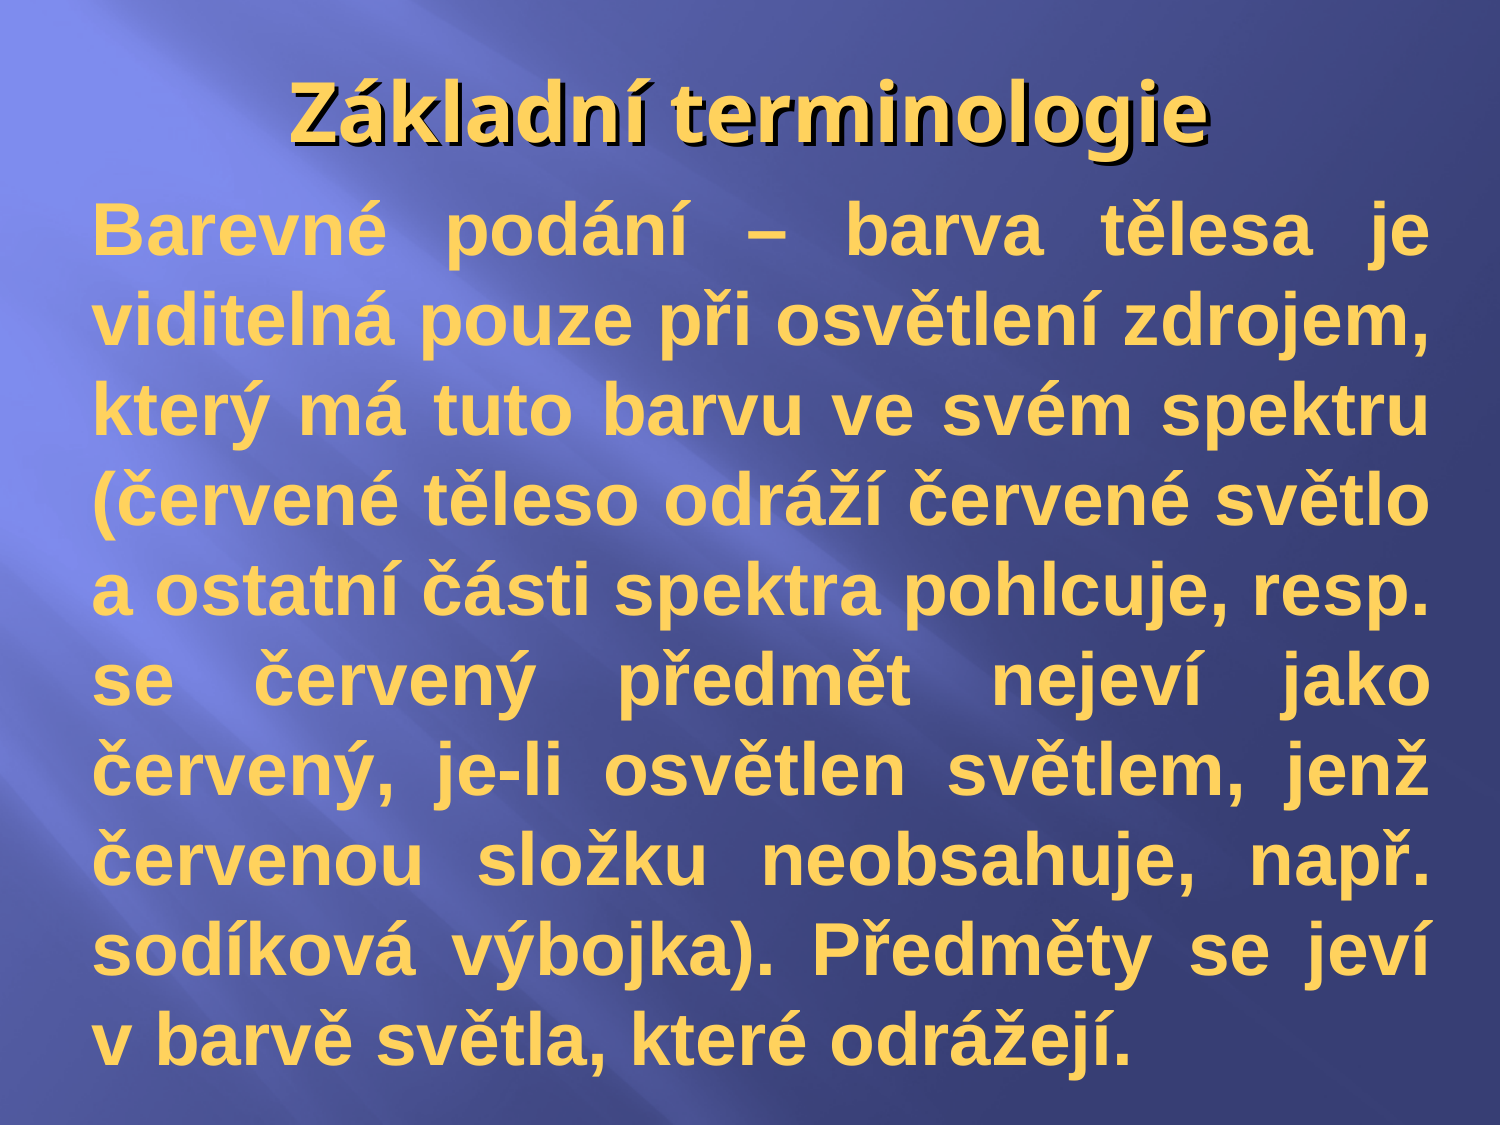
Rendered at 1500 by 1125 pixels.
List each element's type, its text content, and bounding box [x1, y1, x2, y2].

title Základní terminologie [75, 45, 1426, 173]
text_box Barevné podání – barva tělesa je viditelná pouze při osvětlení zdrojem, který má tuto barvu ve svém spektru (červené těleso odráží červené světlo a ostatní části spektra pohlcuje, resp. se červený předmět nejeví jako červený, je-li osvětlen světlem, jenž červenou složku neobsahuje, např. sodíková výbojka). Předměty se jeví v barvě světla, které odrážejí. [76, 172, 1448, 1071]
